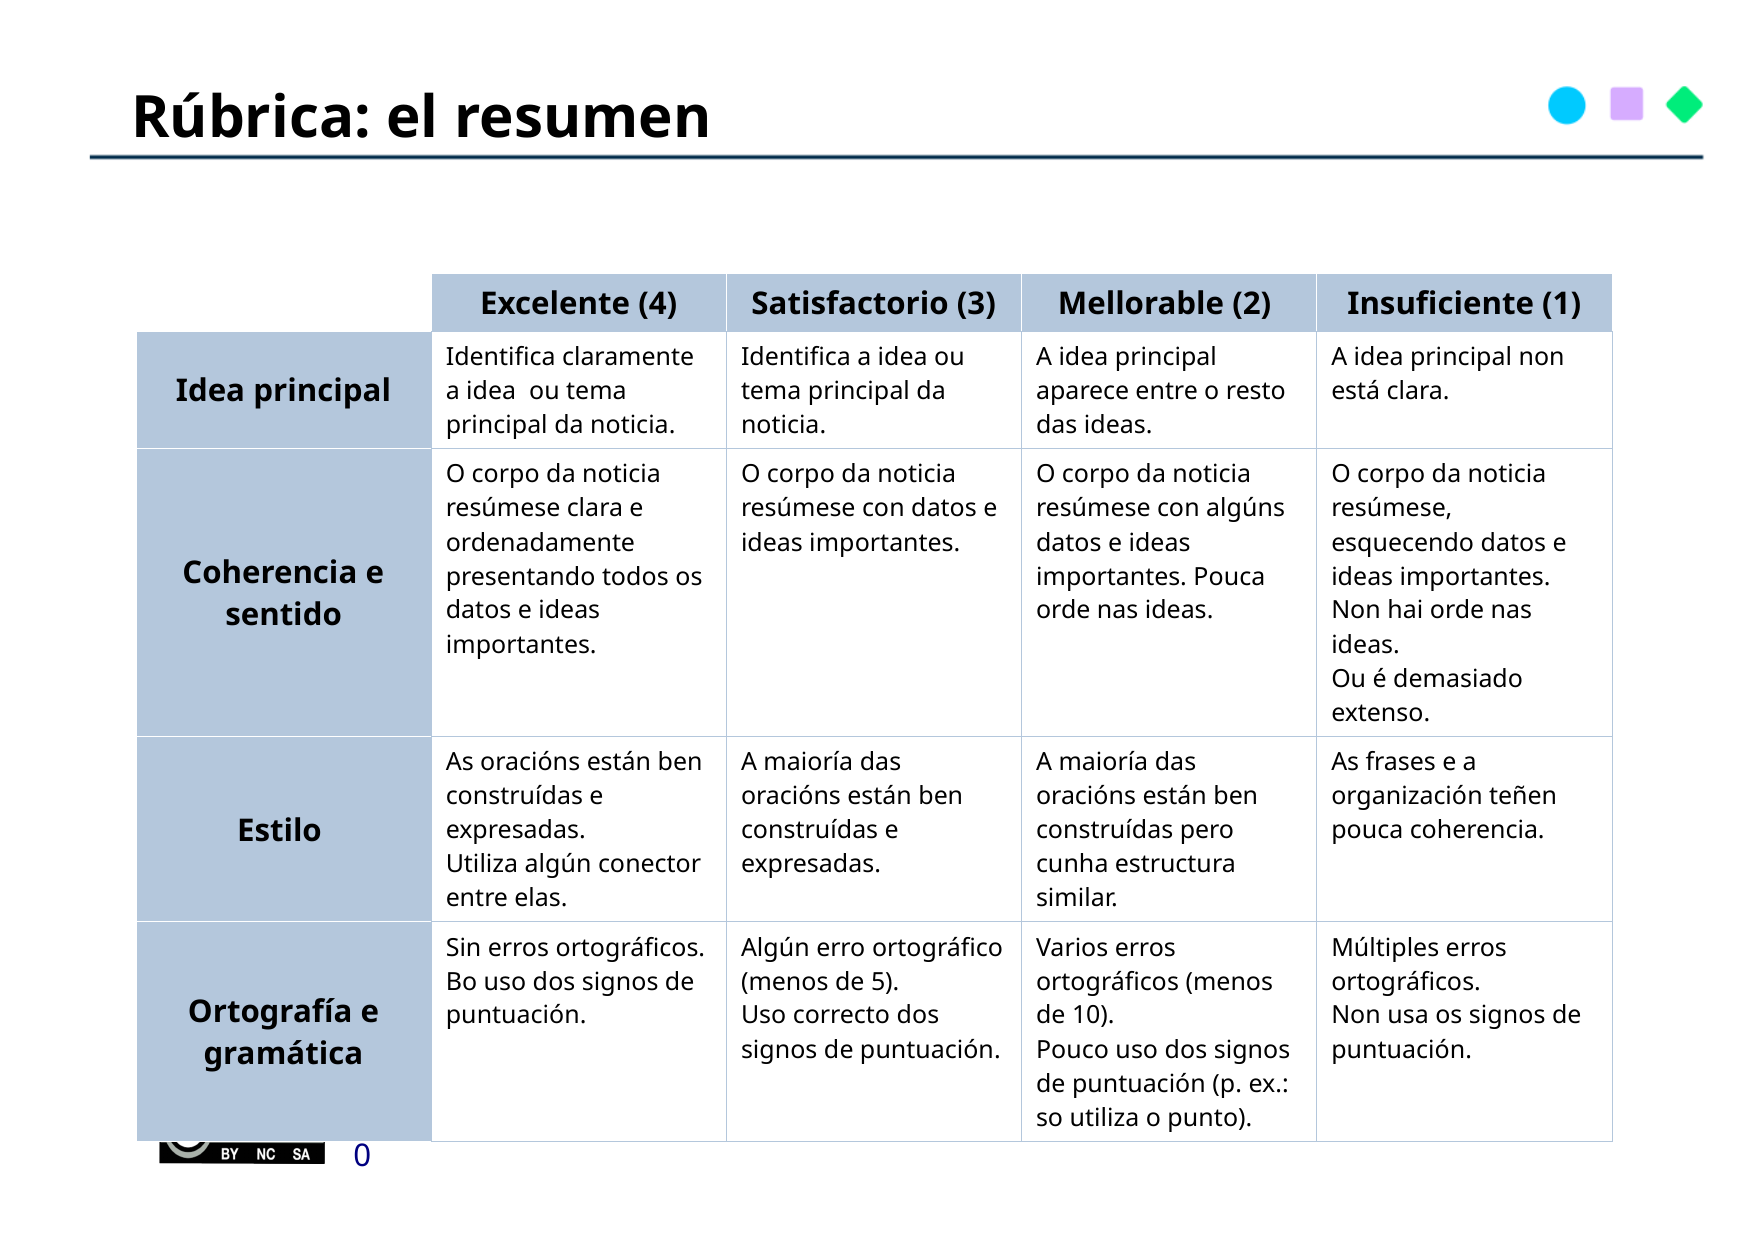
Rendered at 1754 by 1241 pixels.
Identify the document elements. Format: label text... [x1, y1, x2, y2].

table_cell Identifica claramente a idea ou tema principal da noticia. [432, 332, 726, 448]
table_cell A maioría das oracións están ben construídas pero cunha estructura similar. [1022, 737, 1316, 921]
table_cell Múltiples erros ortográficos. Non usa os signos de puntuación. [1317, 922, 1612, 1141]
table_cell Idea principal [137, 332, 431, 448]
table_cell Varios erros ortográficos (menos de 10). Pouco uso dos signos de puntuación (p. ex.: so utiliza o punto). [1022, 922, 1316, 1141]
table_cell Identifica a idea ou tema principal da noticia. [727, 332, 1021, 448]
table_cell O corpo da noticia resúmese con datos e ideas importantes. [727, 449, 1021, 736]
table_cell A idea principal aparece entre o resto das ideas. [1022, 332, 1316, 448]
table_cell O corpo da noticia resúmese clara e ordenadamente presentando todos os datos e ideas importantes. [432, 449, 726, 736]
table_cell O corpo da noticia resúmese, esquecendo datos e ideas importantes. Non hai orde nas ideas. Ou é demasiado extenso. [1317, 449, 1612, 736]
table_cell Algún erro ortográfico (menos de 5). Uso correcto dos signos de puntuación. [727, 922, 1021, 1141]
table_cell A maioría das oracións están ben construídas e expresadas. [727, 737, 1021, 921]
table_header Insuficiente (1) [1317, 274, 1612, 331]
table_cell As frases e a organización teñen pouca coherencia. [1317, 737, 1612, 921]
picture [159, 1142, 325, 1164]
table_header Satisfactorio (3) [727, 274, 1021, 331]
text_box Licenza Creative Commons Recoñecemento Non-comercial Compartir igual 4.0 [338, 1142, 1506, 1170]
title Rúbrica: el resumen [131, 41, 1146, 189]
picture [76, 58, 131, 182]
table_header [137, 274, 431, 331]
table_cell As oracións están ben construídas e expresadas. Utiliza algún conector entre elas. [432, 737, 726, 921]
picture [1146, 58, 1713, 182]
table_cell O corpo da noticia resúmese con algúns datos e ideas importantes. Pouca orde nas ideas. [1022, 449, 1316, 736]
table_cell Coherencia e sentido [137, 449, 431, 736]
table_header Mellorable (2) [1022, 274, 1316, 331]
table_header Excelente (4) [432, 274, 726, 331]
table_cell Sin erros ortográficos. Bo uso dos signos de puntuación. [432, 922, 726, 1141]
table_cell Ortografía e gramática [137, 922, 431, 1141]
table_cell A idea principal non está clara. [1317, 332, 1612, 448]
table_cell Estilo [137, 737, 431, 921]
